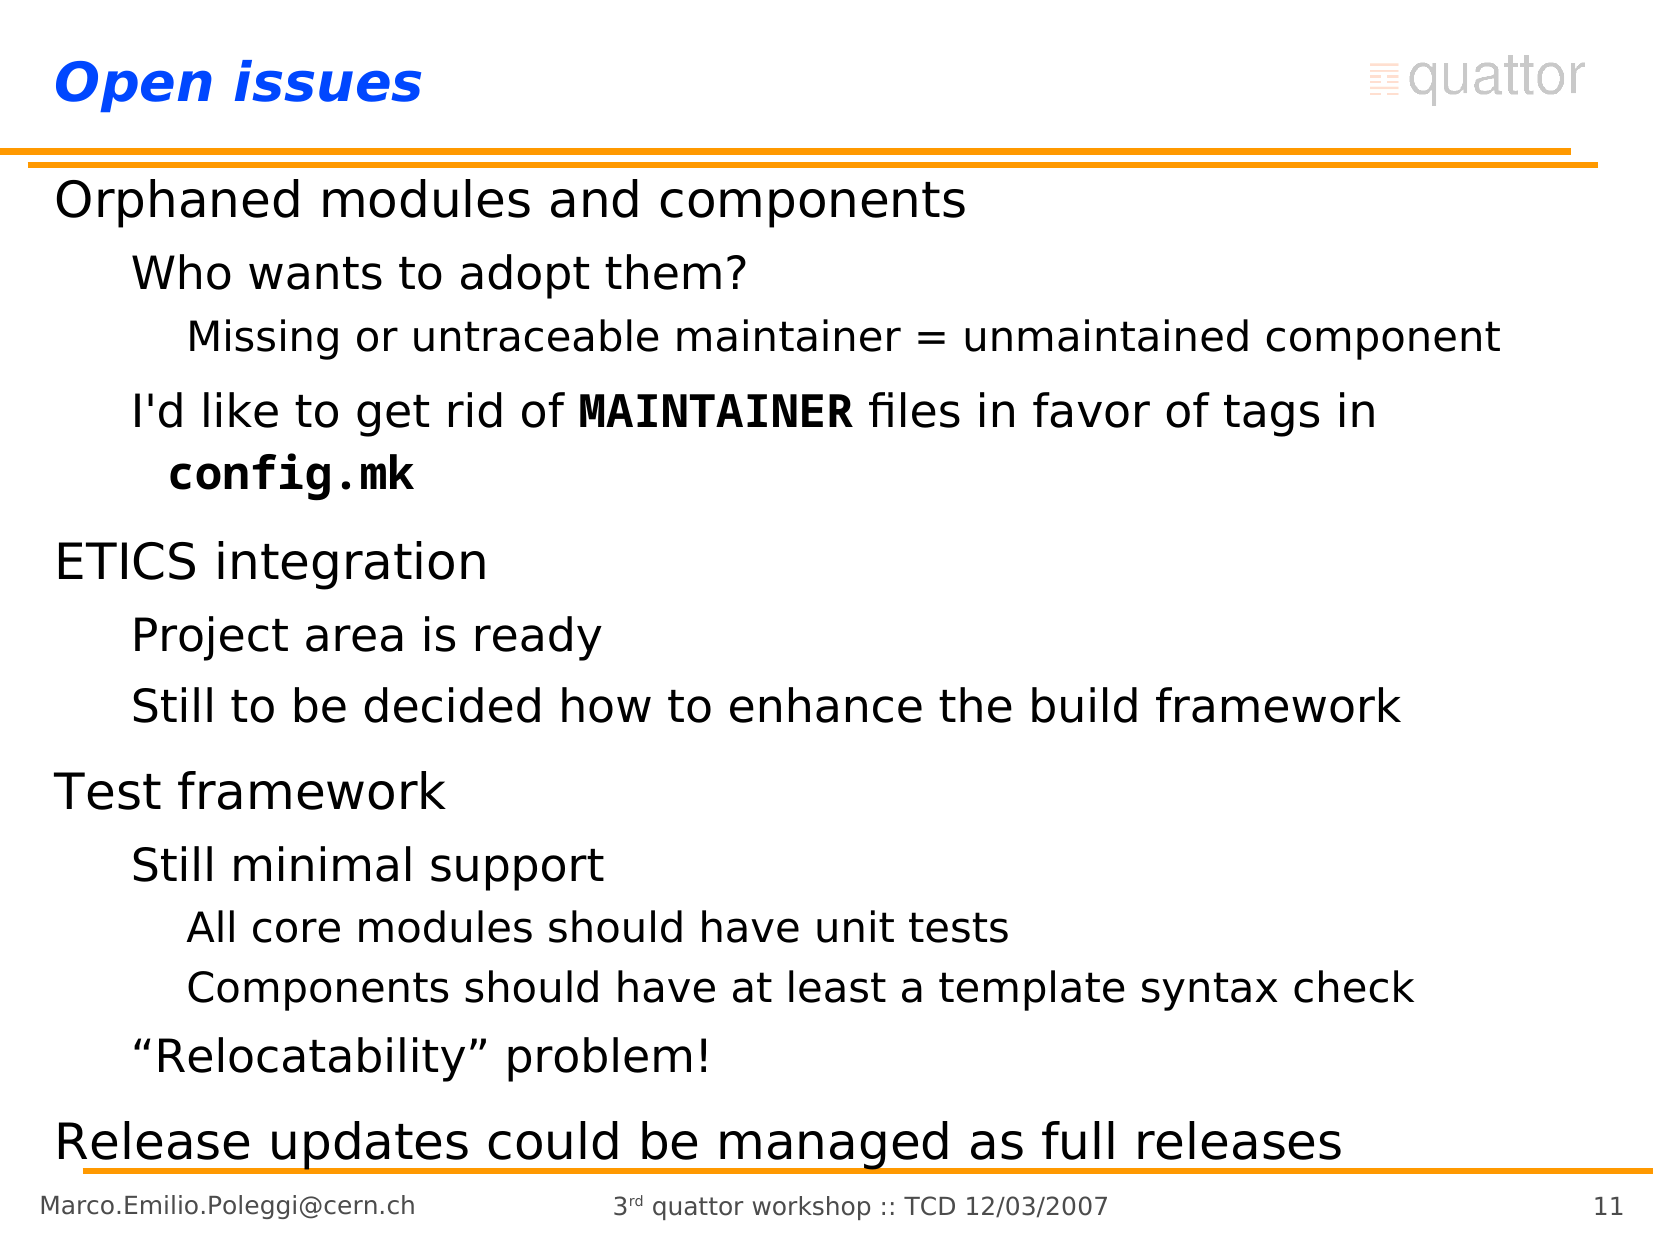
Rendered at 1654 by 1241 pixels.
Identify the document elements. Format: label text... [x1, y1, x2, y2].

title Open issues [55, 48, 1241, 116]
list Orphaned modules and components Who wants to adopt them? Missing or untraceable maintainer = unmaintained component I'd like to get rid of MAINTAINER files in favor of tags in config.mk ETICS integration Project area is ready Still to be decided how to enhance the build framework Test framework Still minimal support All core modules should have unit tests Components should have at least a template syntax check “Relocatability” problem! Release updates could be managed as full releases [55, 171, 1582, 1158]
